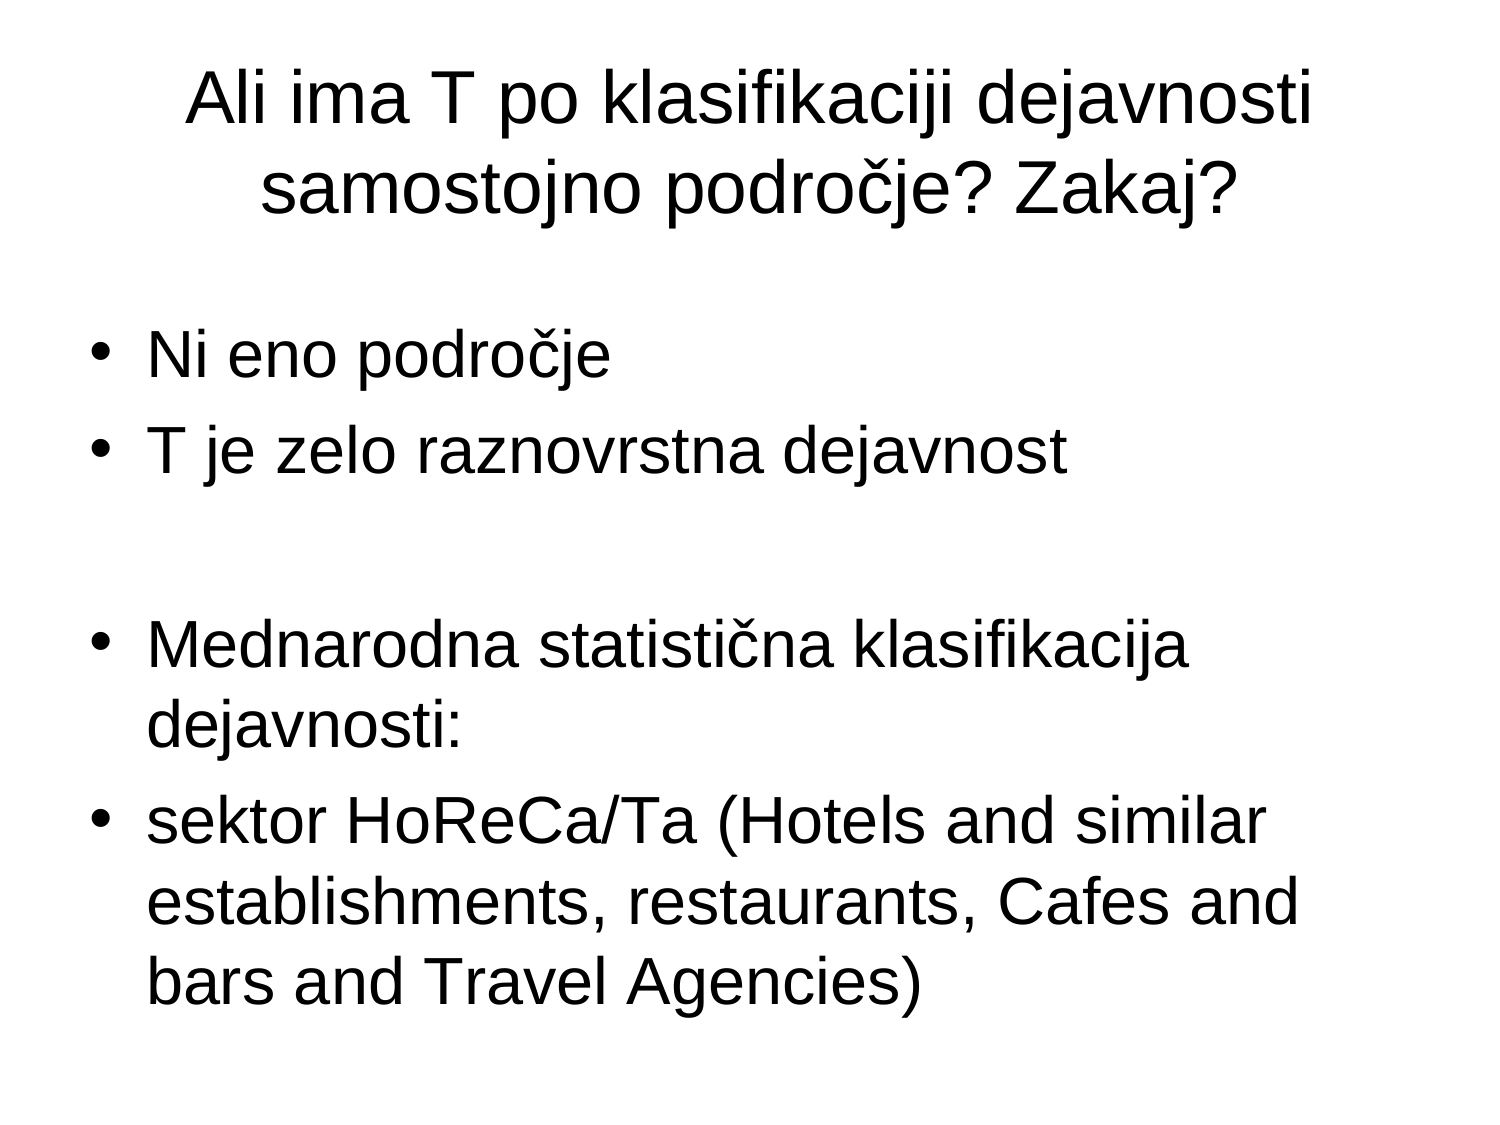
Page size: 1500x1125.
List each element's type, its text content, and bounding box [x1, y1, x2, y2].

title Ali ima T po klasifikaciji dejavnosti samostojno področje? Zakaj? [75, 41, 1426, 237]
list Ni eno področje T je zelo raznovrstna dejavnost Mednarodna statistična klasifikacija dejavnosti: sektor HoReCa/Ta (Hotels and similar establishments, restaurants, Cafes and bars and Travel Agencies) [75, 302, 1426, 1059]
